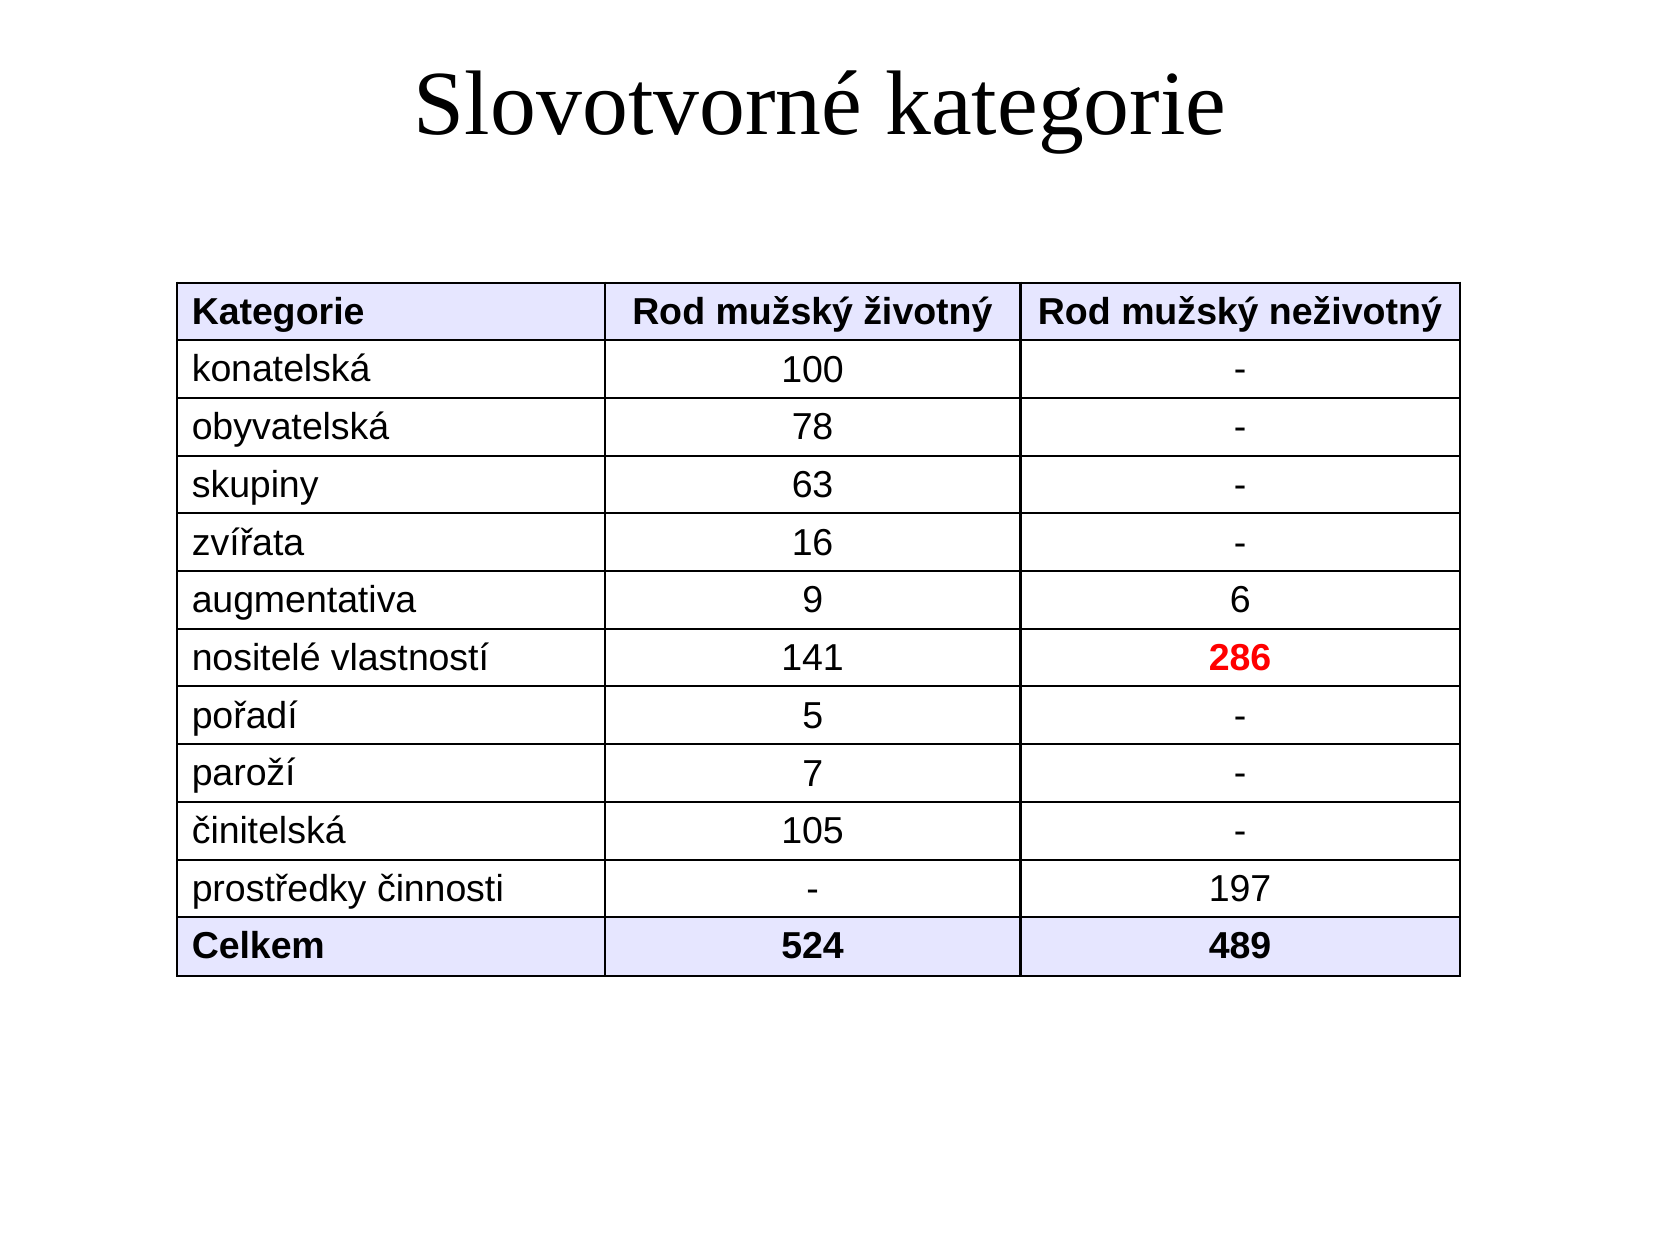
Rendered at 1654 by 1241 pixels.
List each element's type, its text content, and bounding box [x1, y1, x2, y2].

table_cell 63 [606, 457, 1019, 512]
table_cell 7 [606, 745, 1019, 801]
table_cell 141 [606, 630, 1019, 685]
table_cell 489 [1022, 918, 1459, 975]
table_cell - [1022, 341, 1459, 397]
table_cell 9 [606, 572, 1019, 628]
table_cell skupiny [178, 457, 604, 512]
table_cell - [1022, 745, 1459, 801]
table_cell - [1022, 687, 1459, 743]
table_cell zvířata [178, 514, 604, 570]
table_header Rod mužský neživotný [1022, 284, 1459, 339]
table_cell 100 [606, 341, 1019, 397]
table_cell nositelé vlastností [178, 630, 604, 685]
table_cell - [1022, 514, 1459, 570]
table_cell augmentativa [178, 572, 604, 628]
table_cell 78 [606, 399, 1019, 455]
table_cell konatelská [178, 341, 604, 397]
table_cell 6 [1022, 572, 1459, 628]
table_cell paroží [178, 745, 604, 801]
table_cell Celkem [178, 918, 604, 975]
table_cell - [1022, 457, 1459, 512]
table_header Kategorie [178, 284, 604, 339]
table_cell 16 [606, 514, 1019, 570]
table_cell 286 [1022, 630, 1459, 685]
table_cell - [606, 861, 1019, 916]
table_cell 197 [1022, 861, 1459, 916]
table_cell pořadí [178, 687, 604, 743]
table_cell - [1022, 399, 1459, 455]
table_cell - [1022, 803, 1459, 859]
table_cell 5 [606, 687, 1019, 743]
title Slovotvorné kategorie [76, 0, 1565, 208]
table_cell 524 [606, 918, 1019, 975]
table_cell obyvatelská [178, 399, 604, 455]
table_header Rod mužský životný [606, 284, 1019, 339]
table_cell činitelská [178, 803, 604, 859]
table_cell 105 [606, 803, 1019, 859]
table_cell prostředky činnosti [178, 861, 604, 916]
